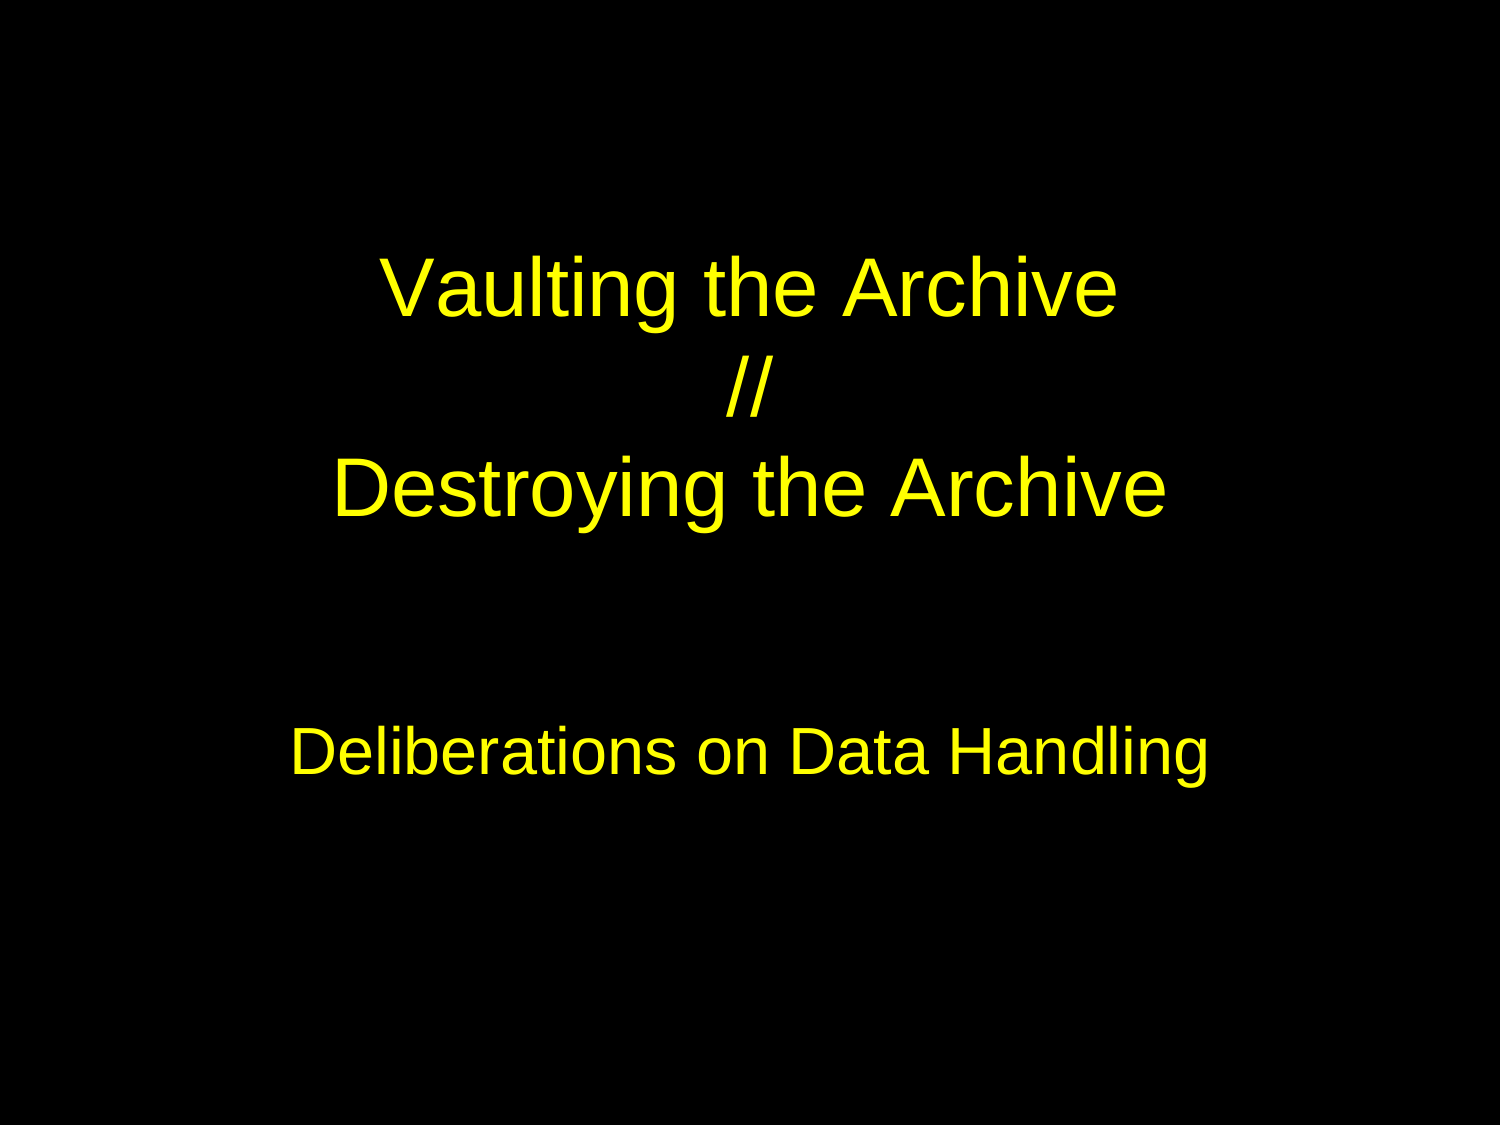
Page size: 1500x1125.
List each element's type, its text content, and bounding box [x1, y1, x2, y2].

title Vaulting the Archive // Destroying the Archive [112, 225, 1388, 541]
subtitle Deliberations on Data Handling [225, 699, 1276, 988]
